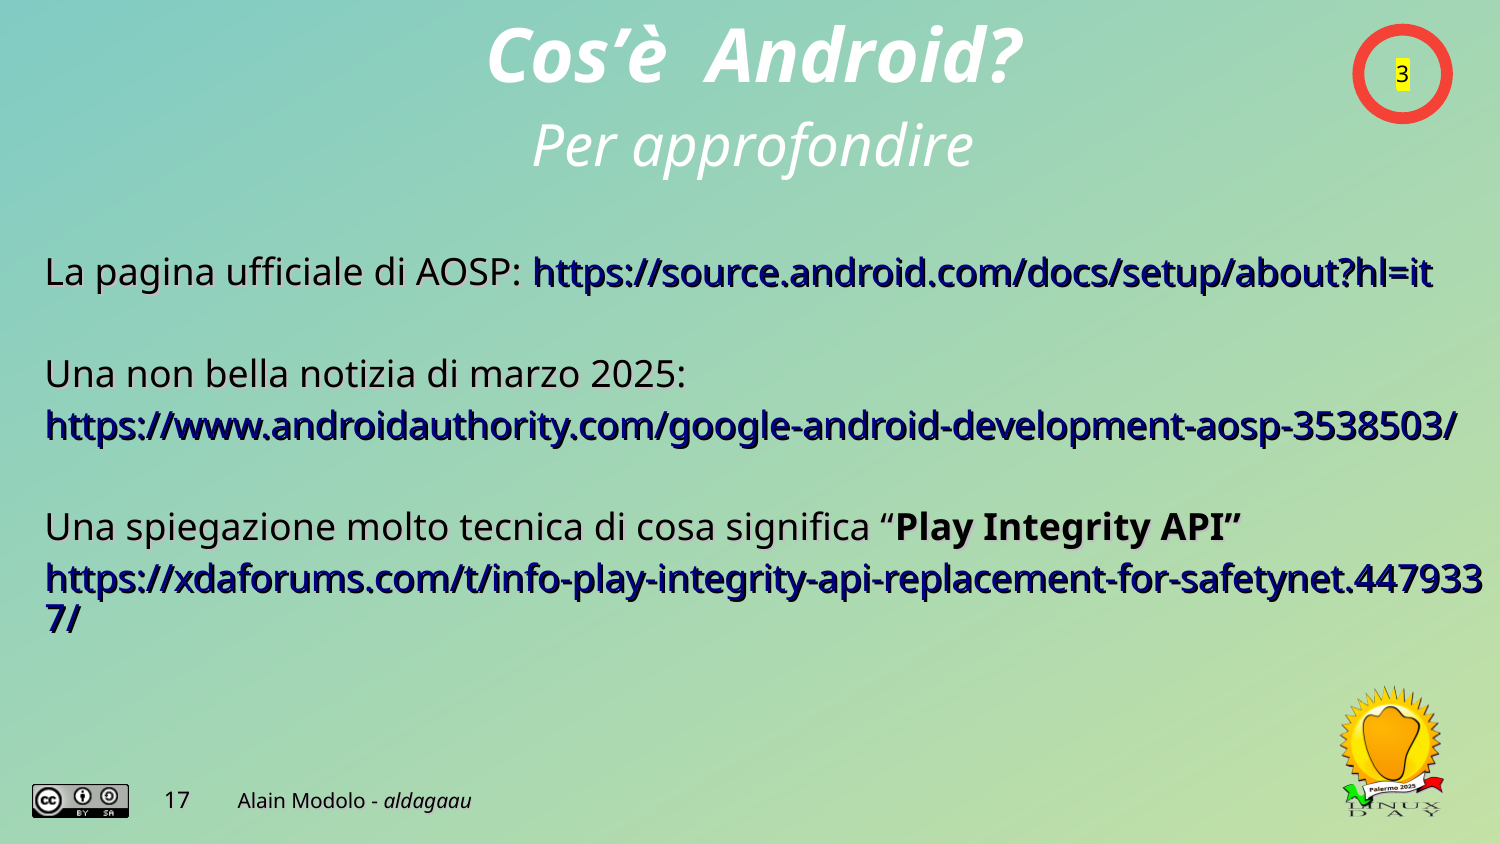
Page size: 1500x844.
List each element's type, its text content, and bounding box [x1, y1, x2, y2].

title Cos’è Android? Per approfondire [295, 2, 1211, 184]
picture [1233, 742, 1500, 844]
text_box 3 [1358, 29, 1447, 119]
picture [32, 784, 129, 818]
text_box La pagina ufficiale di AOSP: https://source.android.com/docs/setup/about?hl=it Una non bella notizia di marzo 2025: https://www.androidauthority.com/google-android-development-aosp-3538503/ Una spiegazione molto tecnica di cosa significa “Play Integrity API” https://xdaforums.com/t/info-play-integrity-api-replacement-for-safetynet.4479337/ [29, 238, 1500, 742]
